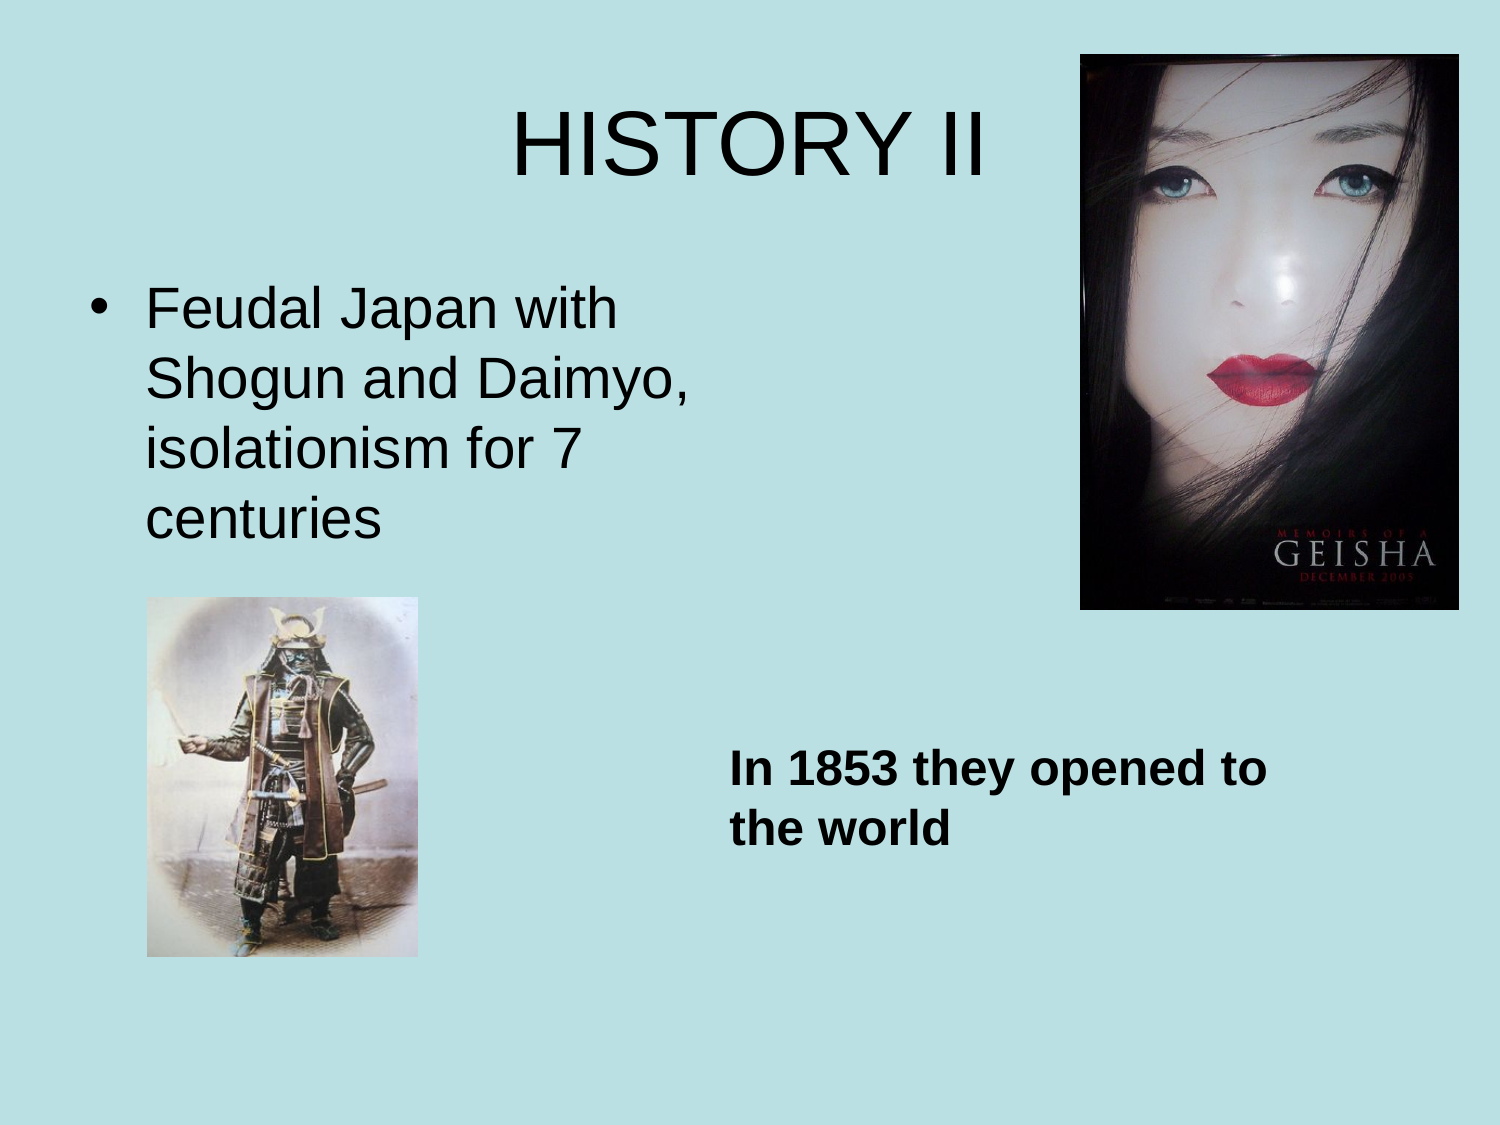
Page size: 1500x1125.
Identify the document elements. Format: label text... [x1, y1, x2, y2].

text_box In 1853 they opened to the world [714, 727, 1306, 864]
list Feudal Japan with Shogun and Daimyo, isolationism for 7 centuries [75, 262, 738, 1005]
picture [1080, 54, 1459, 610]
picture [147, 597, 418, 957]
title HISTORY II [75, 45, 1425, 233]
